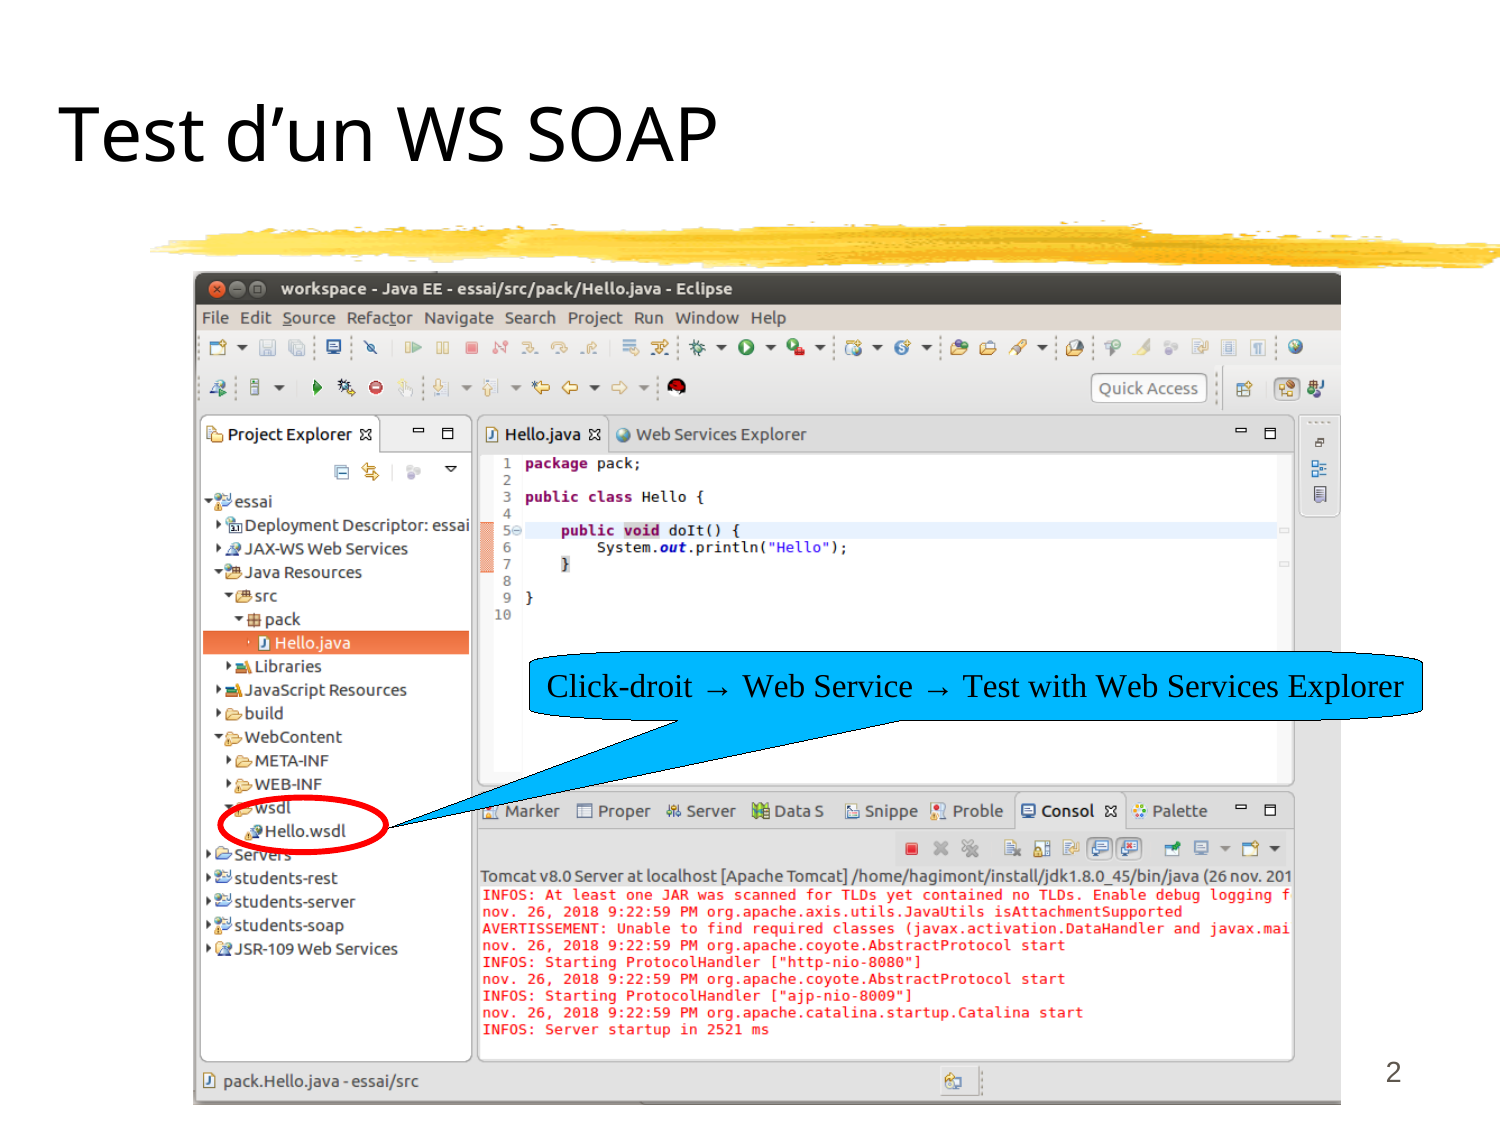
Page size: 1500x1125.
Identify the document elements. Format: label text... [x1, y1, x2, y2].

title Test d’un WS SOAP [58, 37, 1407, 234]
text_box Click-droit → Web Service → Test with Web Services Explorer [388, 651, 1423, 829]
picture [224, 801, 382, 849]
picture [150, 215, 1500, 1105]
